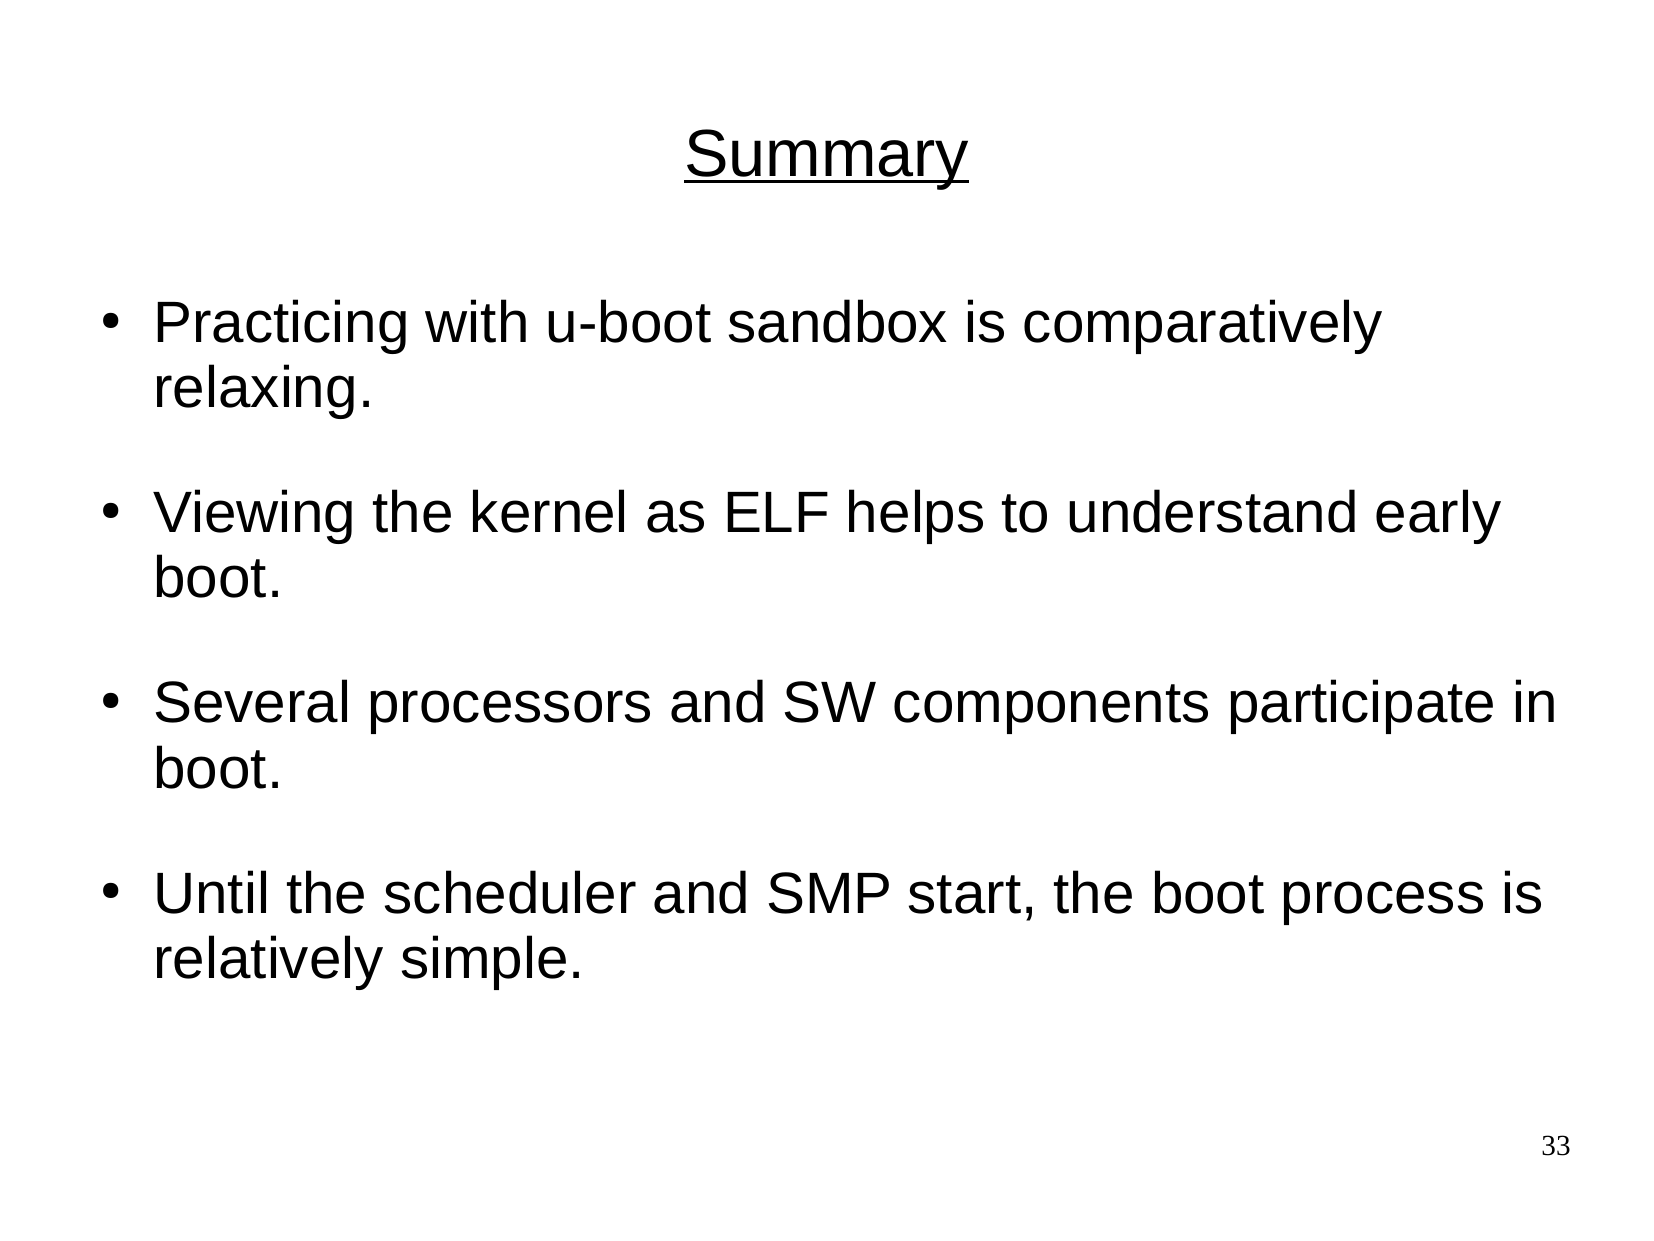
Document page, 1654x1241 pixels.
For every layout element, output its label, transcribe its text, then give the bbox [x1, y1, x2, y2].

list Practicing with u-boot sandbox is comparatively relaxing. Viewing the kernel as ELF helps to understand early boot. Several processors and SW components participate in boot. Until the scheduler and SMP start, the boot process is relatively simple. [82, 290, 1571, 1010]
title Summary [82, 49, 1571, 257]
